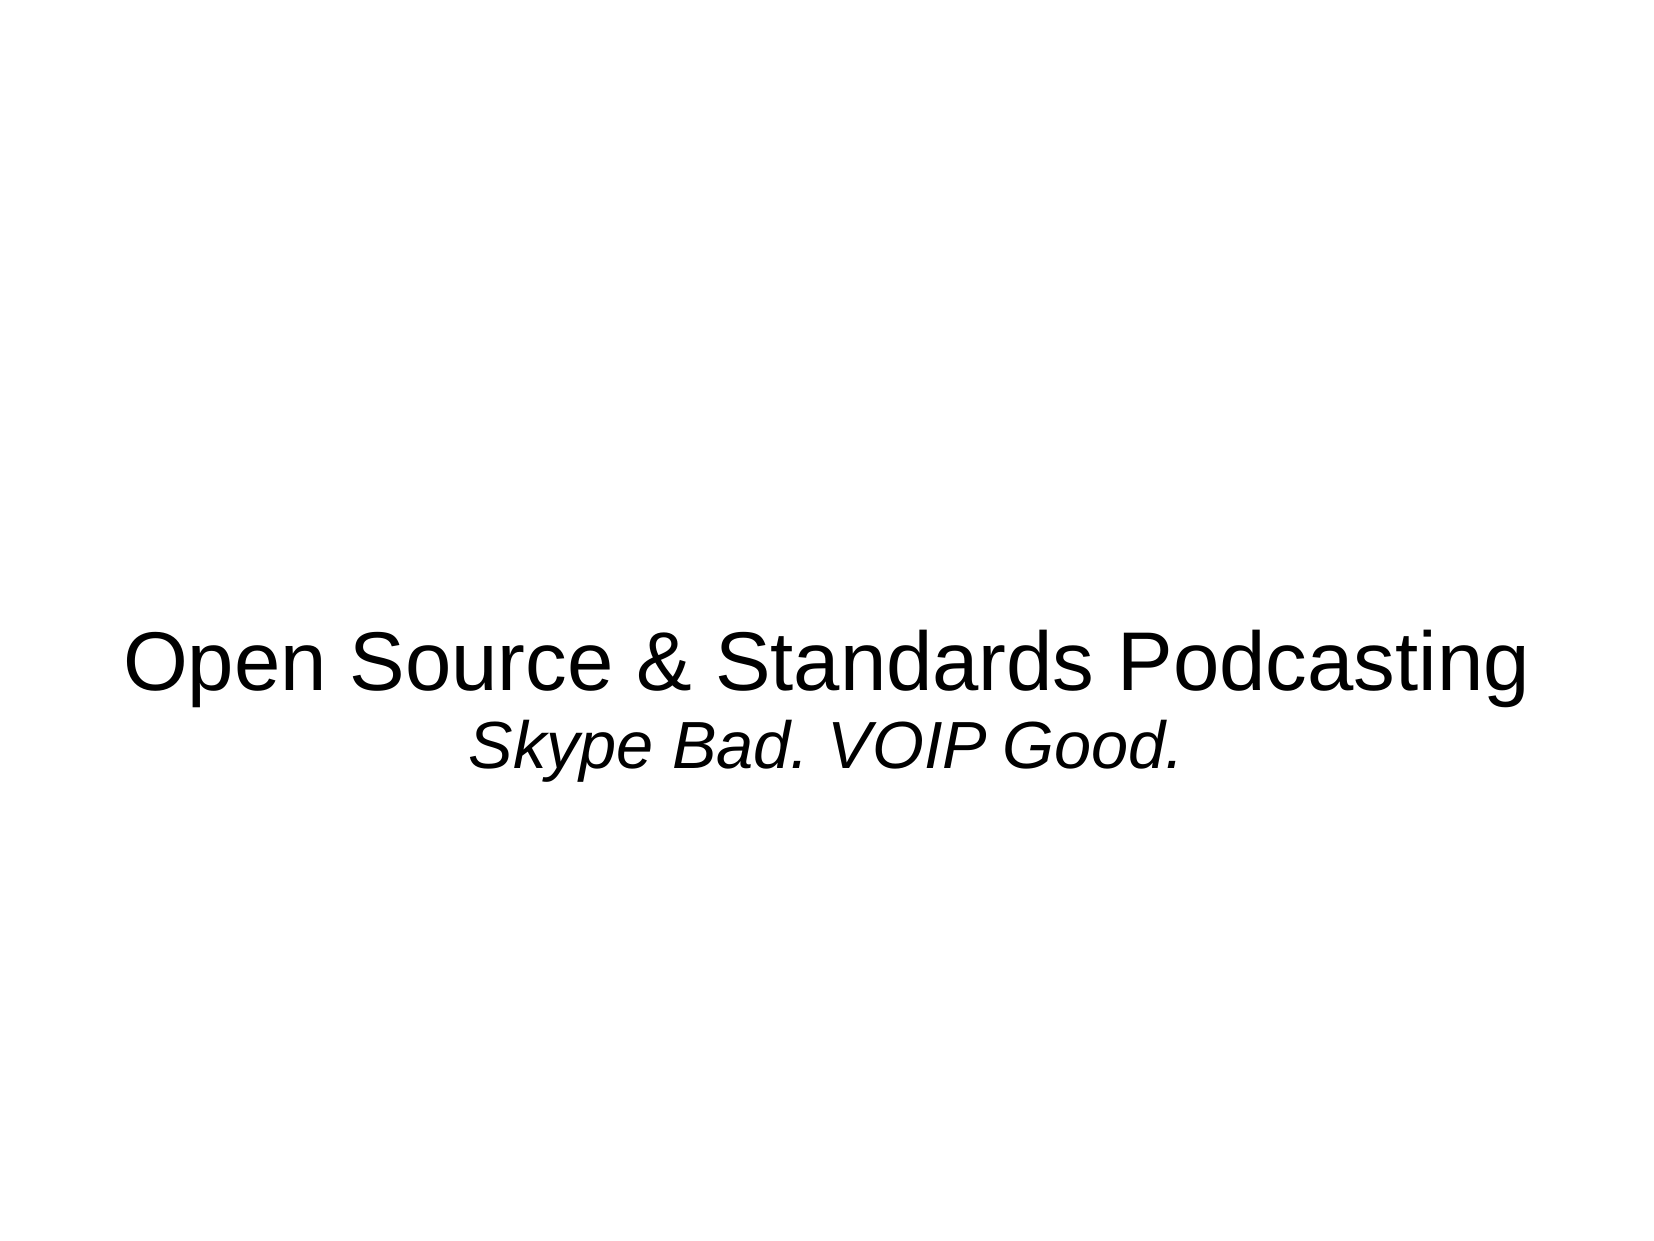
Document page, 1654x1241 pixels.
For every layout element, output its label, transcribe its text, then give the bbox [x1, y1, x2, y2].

subtitle Open Source & Standards Podcasting Skype Bad. VOIP Good. [82, 297, 1571, 1102]
